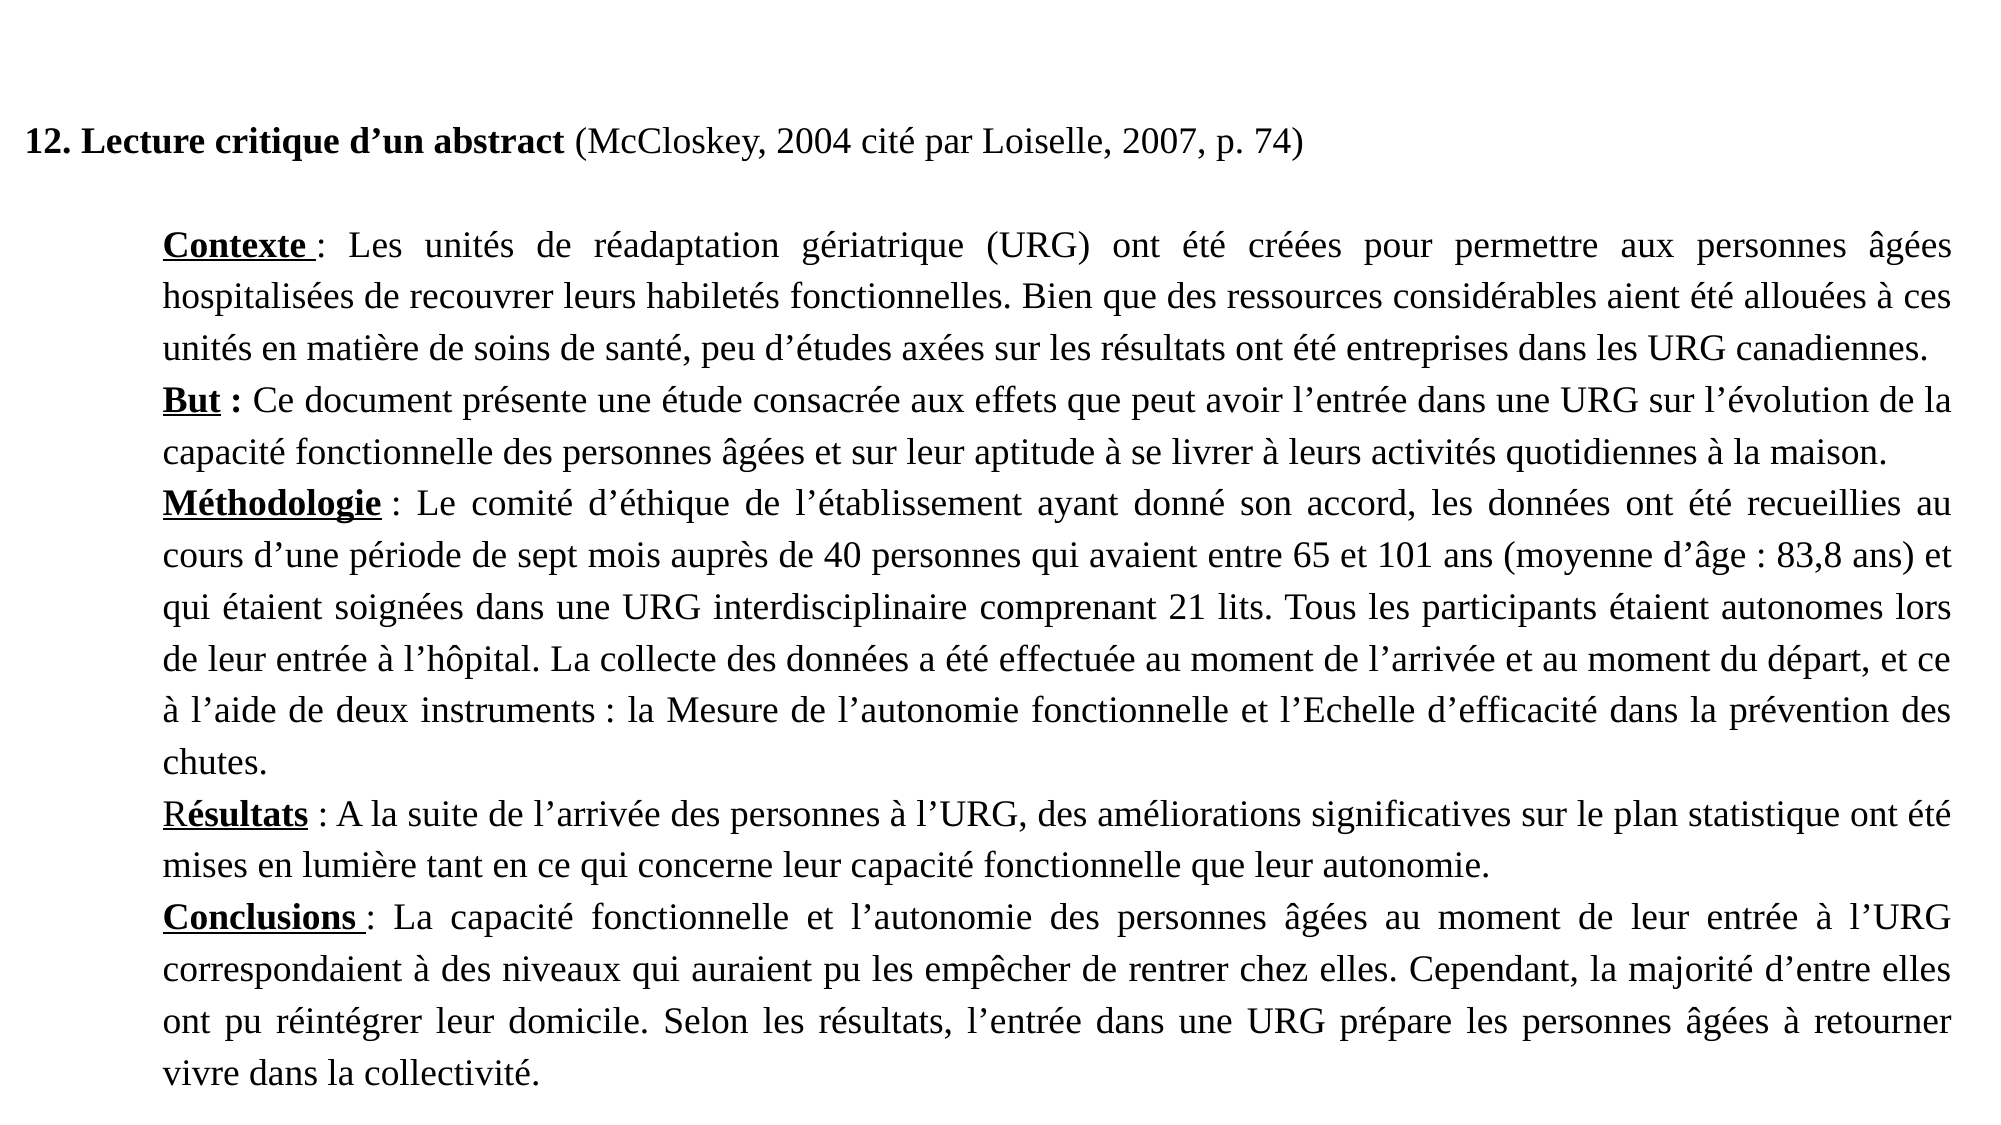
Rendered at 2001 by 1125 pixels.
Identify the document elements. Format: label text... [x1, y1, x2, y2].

text_box 12. Lecture critique d’un abstract (McCloskey, 2004 cité par Loiselle, 2007, p. 74) Contexte : Les unités de réadaptation gériatrique (URG) ont été créées pour permettre aux personnes âgées hospitalisées de recouvrer leurs habiletés fonctionnelles. Bien que des ressources considérables aient été allouées à ces unités en matière de soins de santé, peu d’études axées sur les résultats ont été entreprises dans les URG canadiennes. But : Ce document présente une étude consacrée aux effets que peut avoir l’entrée dans une URG sur l’évolution de la capacité fonctionnelle des personnes âgées et sur leur aptitude à se livrer à leurs activités quotidiennes à la maison. Méthodologie : Le comité d’éthique de l’établissement ayant donné son accord, les données ont été recueillies au cours d’une période de sept mois auprès de 40 personnes qui avaient entre 65 et 101 ans (moyenne d’âge : 83,8 ans) et qui étaient soignées dans une URG interdisciplinaire comprenant 21 lits. Tous les participants étaient autonomes lors de leur entrée à l’hôpital. La collecte des données a été effectuée au moment de l’arrivée et au moment du départ, et ce à l’aide de deux instruments : la Mesure de l’autonomie fonctionnelle et l’Echelle d’efficacité dans la prévention des chutes. Résultats : A la suite de l’arrivée des personnes à l’URG, des améliorations significatives sur le plan statistique ont été mises en lumière tant en ce qui concerne leur capacité fonctionnelle que leur autonomie. Conclusions : La capacité fonctionnelle et l’autonomie des personnes âgées au moment de leur entrée à l’URG correspondaient à des niveaux qui auraient pu les empêcher de rentrer chez elles. Cependant, la majorité d’entre elles ont pu réintégrer leur domicile. Selon les résultats, l’entrée dans une URG prépare les personnes âgées à retourner vivre dans la collectivité. [0, 102, 1969, 1100]
